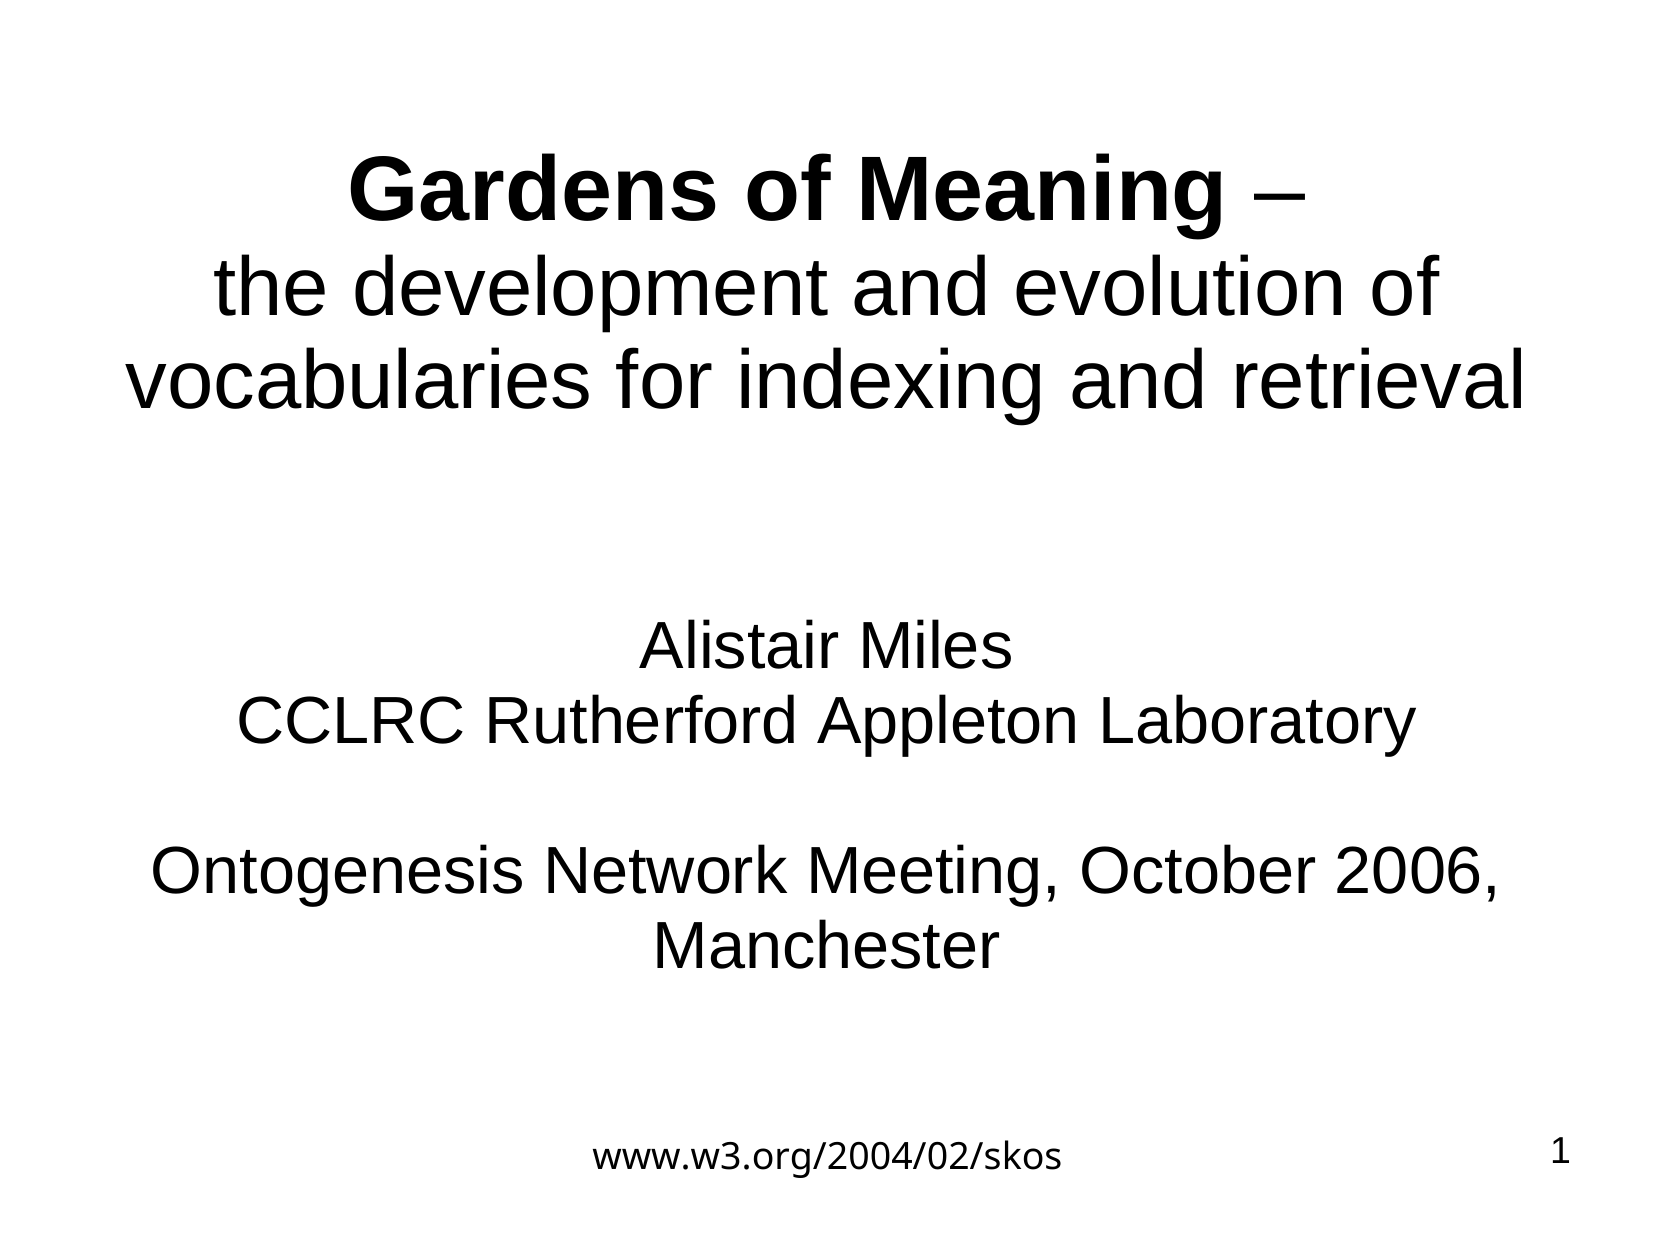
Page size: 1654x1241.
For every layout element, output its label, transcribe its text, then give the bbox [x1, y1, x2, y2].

title Gardens of Meaning – the development and evolution of vocabularies for indexing and retrieval [82, 137, 1571, 386]
subtitle Alistair Miles CCLRC Rutherford Appleton Laboratory Ontogenesis Network Meeting, October 2006, Manchester [82, 386, 1571, 1205]
